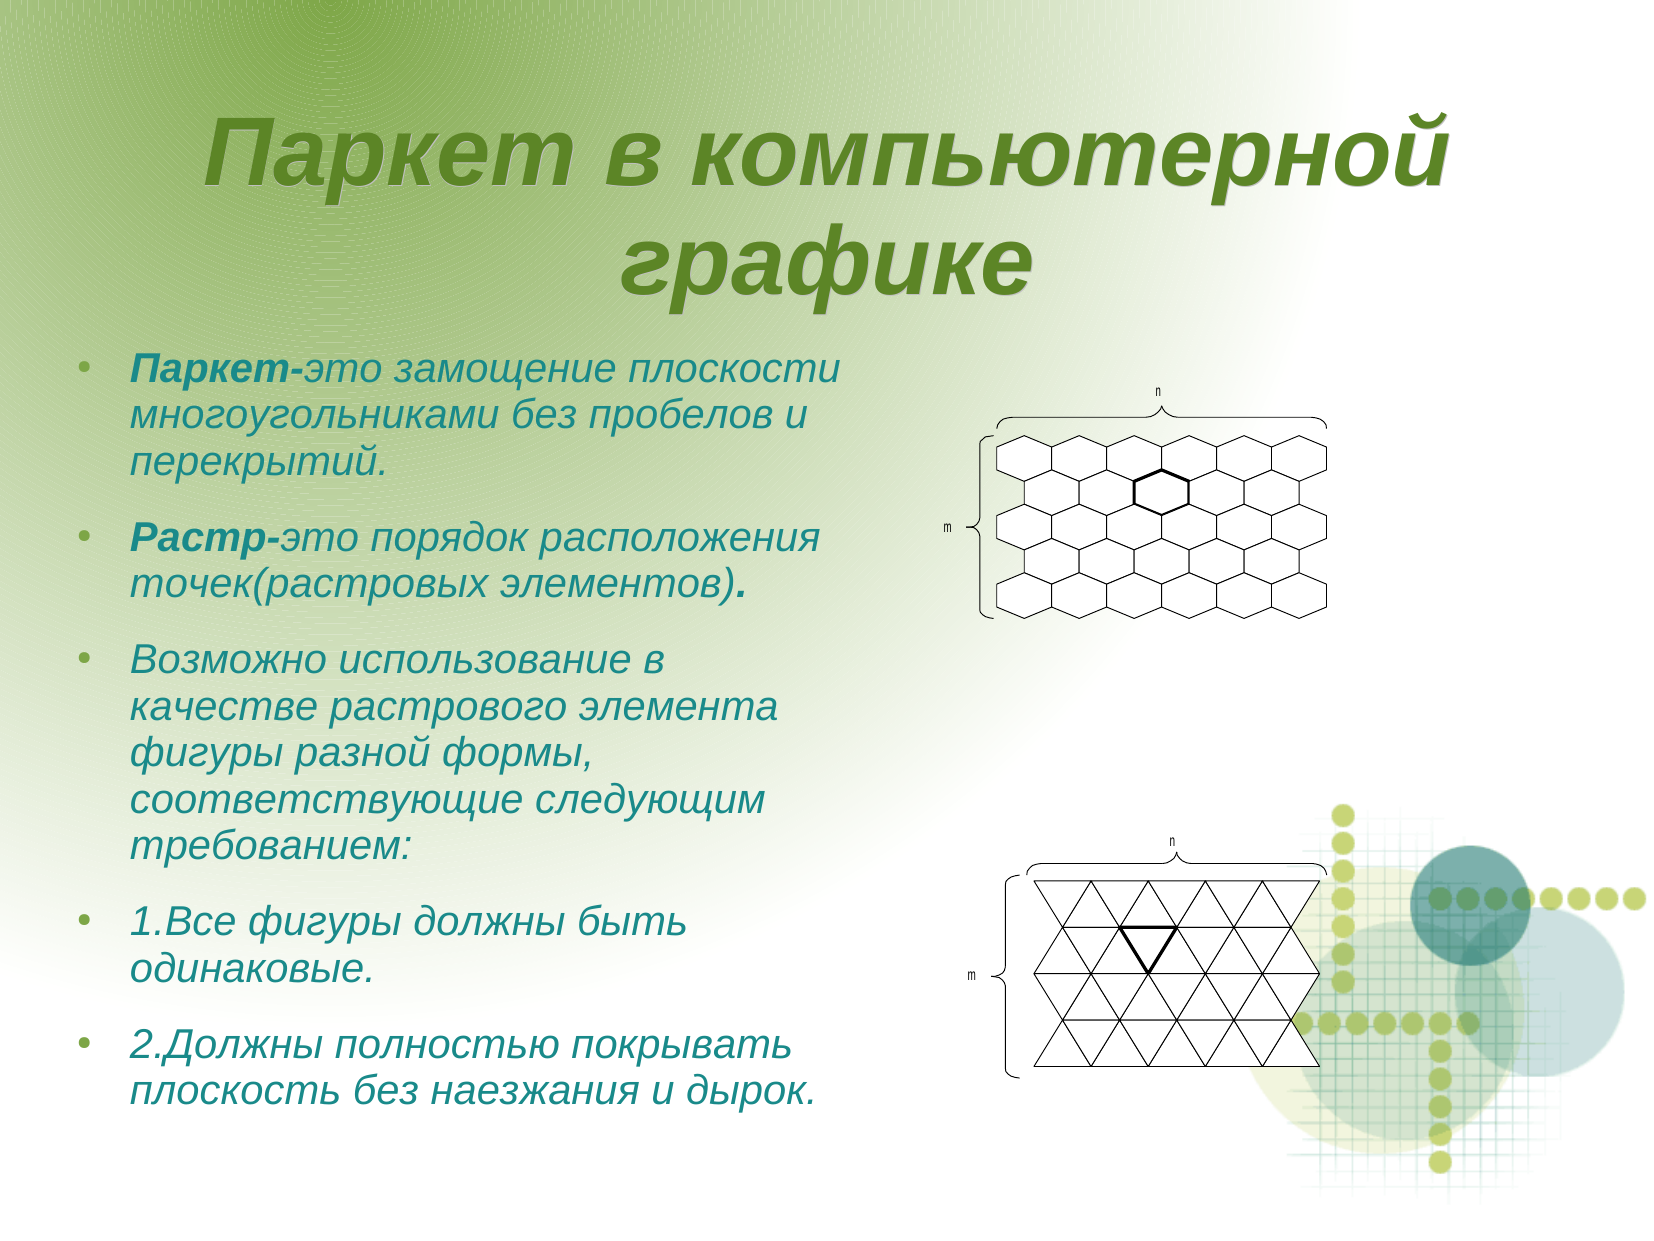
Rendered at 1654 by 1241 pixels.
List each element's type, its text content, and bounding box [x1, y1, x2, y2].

list Паркет-это замощение плоскости многоугольниками без пробелов и перекрытий. Растр-это порядок расположения точек(растровых элементов). Возможно использование в качестве растрового элемента фигуры разной формы, соответствующие следующим требованием: 1.Все фигуры должны быть одинаковые. 2.Должны полностью покрывать плоскость без наезжания и дырок. [59, 344, 857, 1127]
picture [922, 376, 1329, 621]
title Паркет в компьютерной графике [121, 97, 1534, 316]
picture [945, 792, 1654, 1211]
